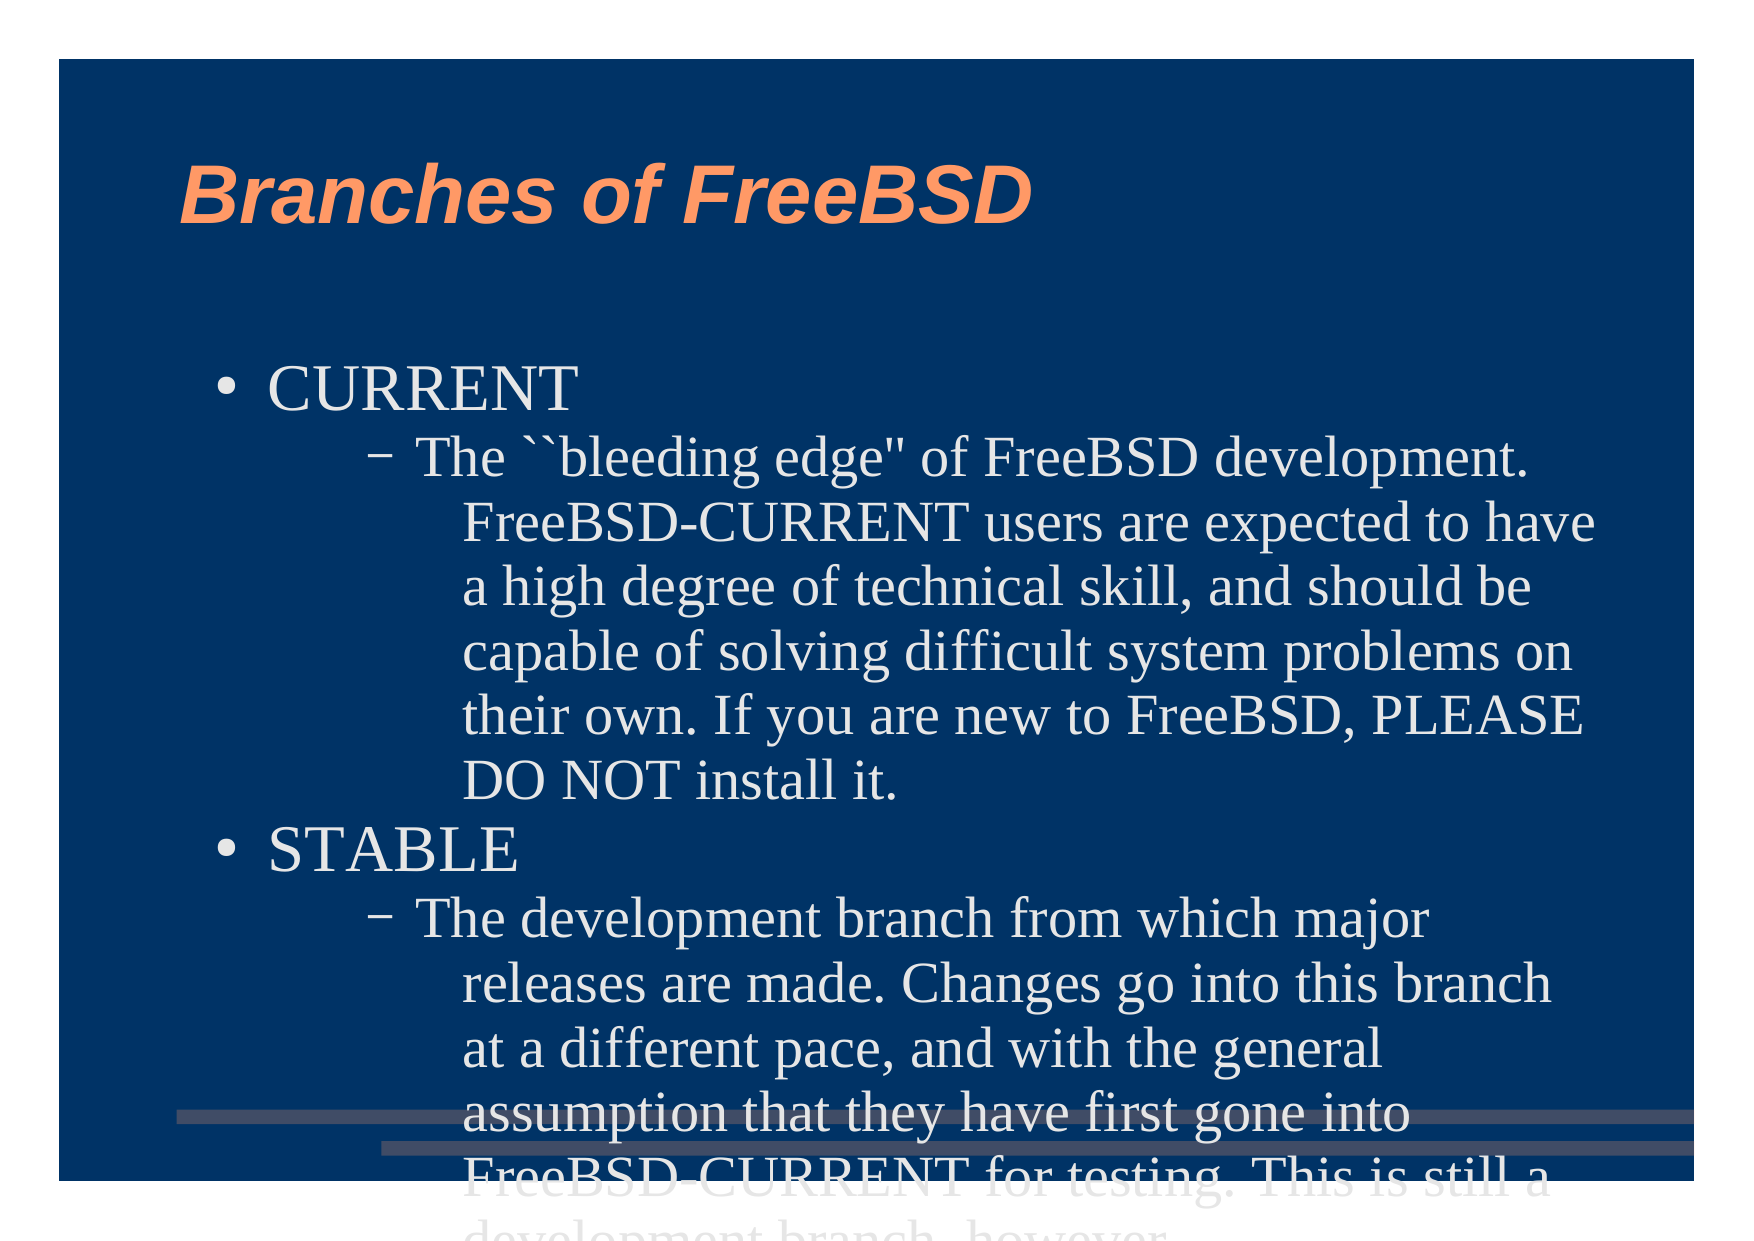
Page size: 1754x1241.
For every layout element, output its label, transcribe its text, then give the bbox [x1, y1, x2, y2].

title Branches of FreeBSD [179, 100, 1576, 289]
list CURRENT The ``bleeding edge'' of FreeBSD development. FreeBSD-CURRENT users are expected to have a high degree of technical skill, and should be capable of solving difficult system problems on their own. If you are new to FreeBSD, PLEASE DO NOT install it. STABLE The development branch from which major releases are made. Changes go into this branch at a different pace, and with the general assumption that they have first gone into FreeBSD-CURRENT for testing. This is still a development branch, however. [179, 350, 1603, 1218]
